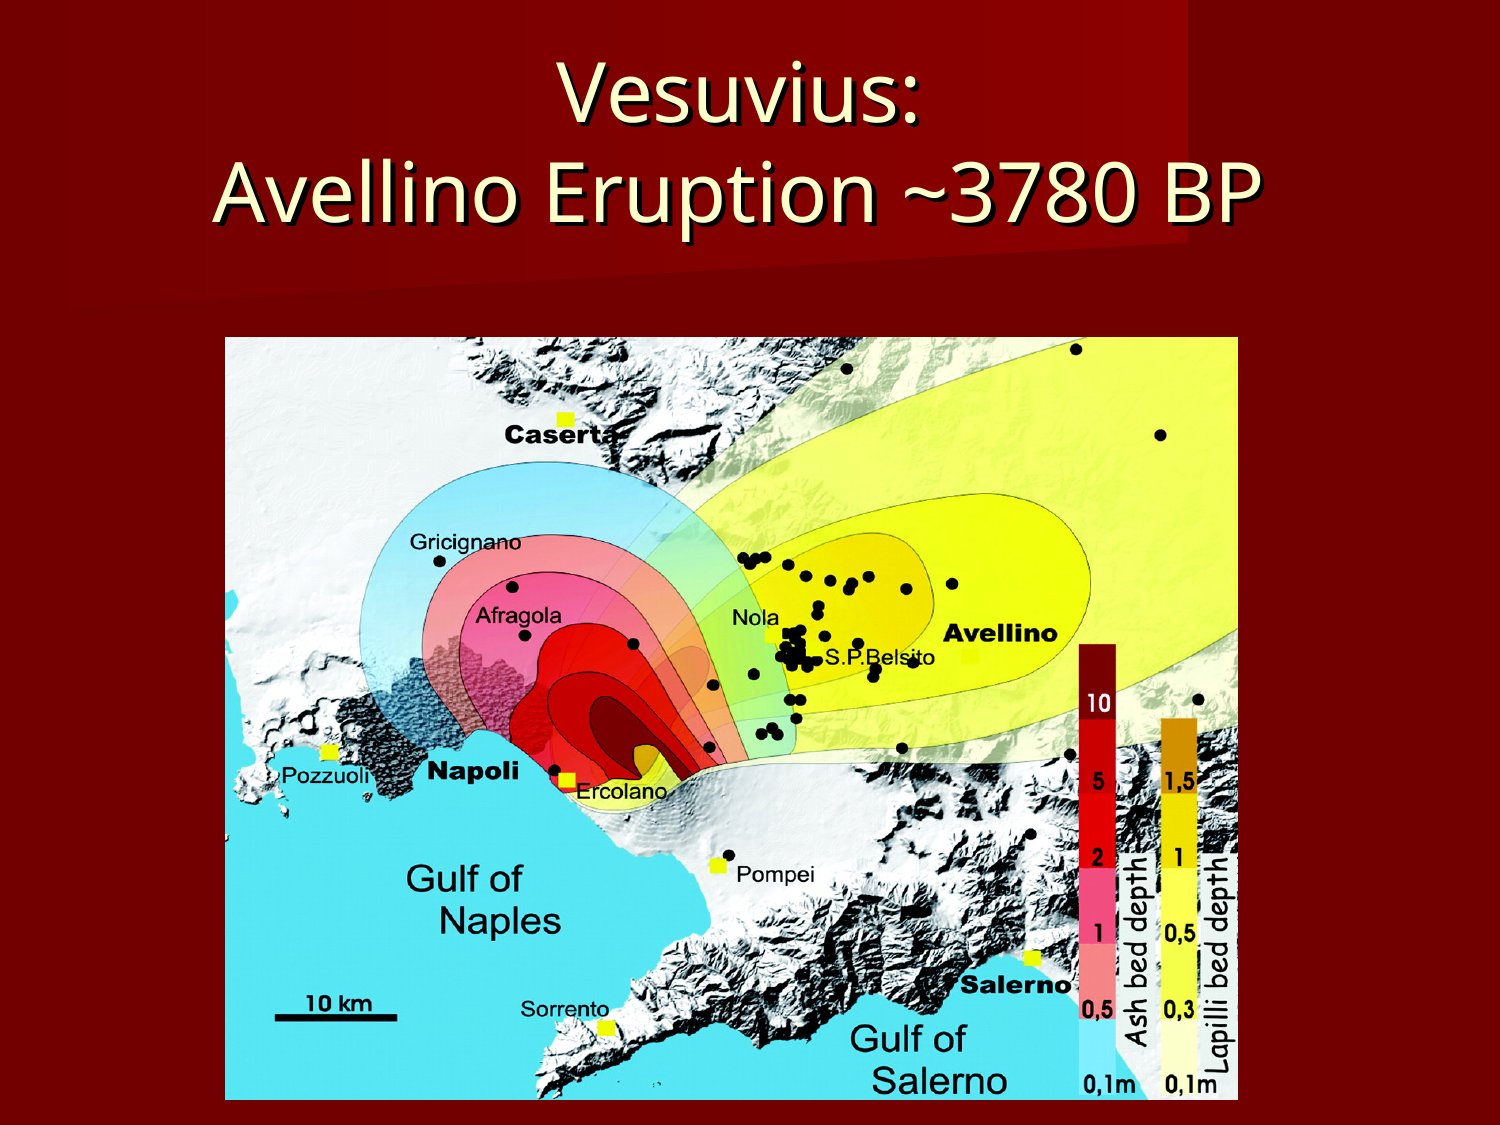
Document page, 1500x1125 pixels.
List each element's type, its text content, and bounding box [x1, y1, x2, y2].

title Vesuvius: Avellino Eruption ~3780 BP [75, 31, 1426, 247]
picture [225, 337, 1238, 1100]
